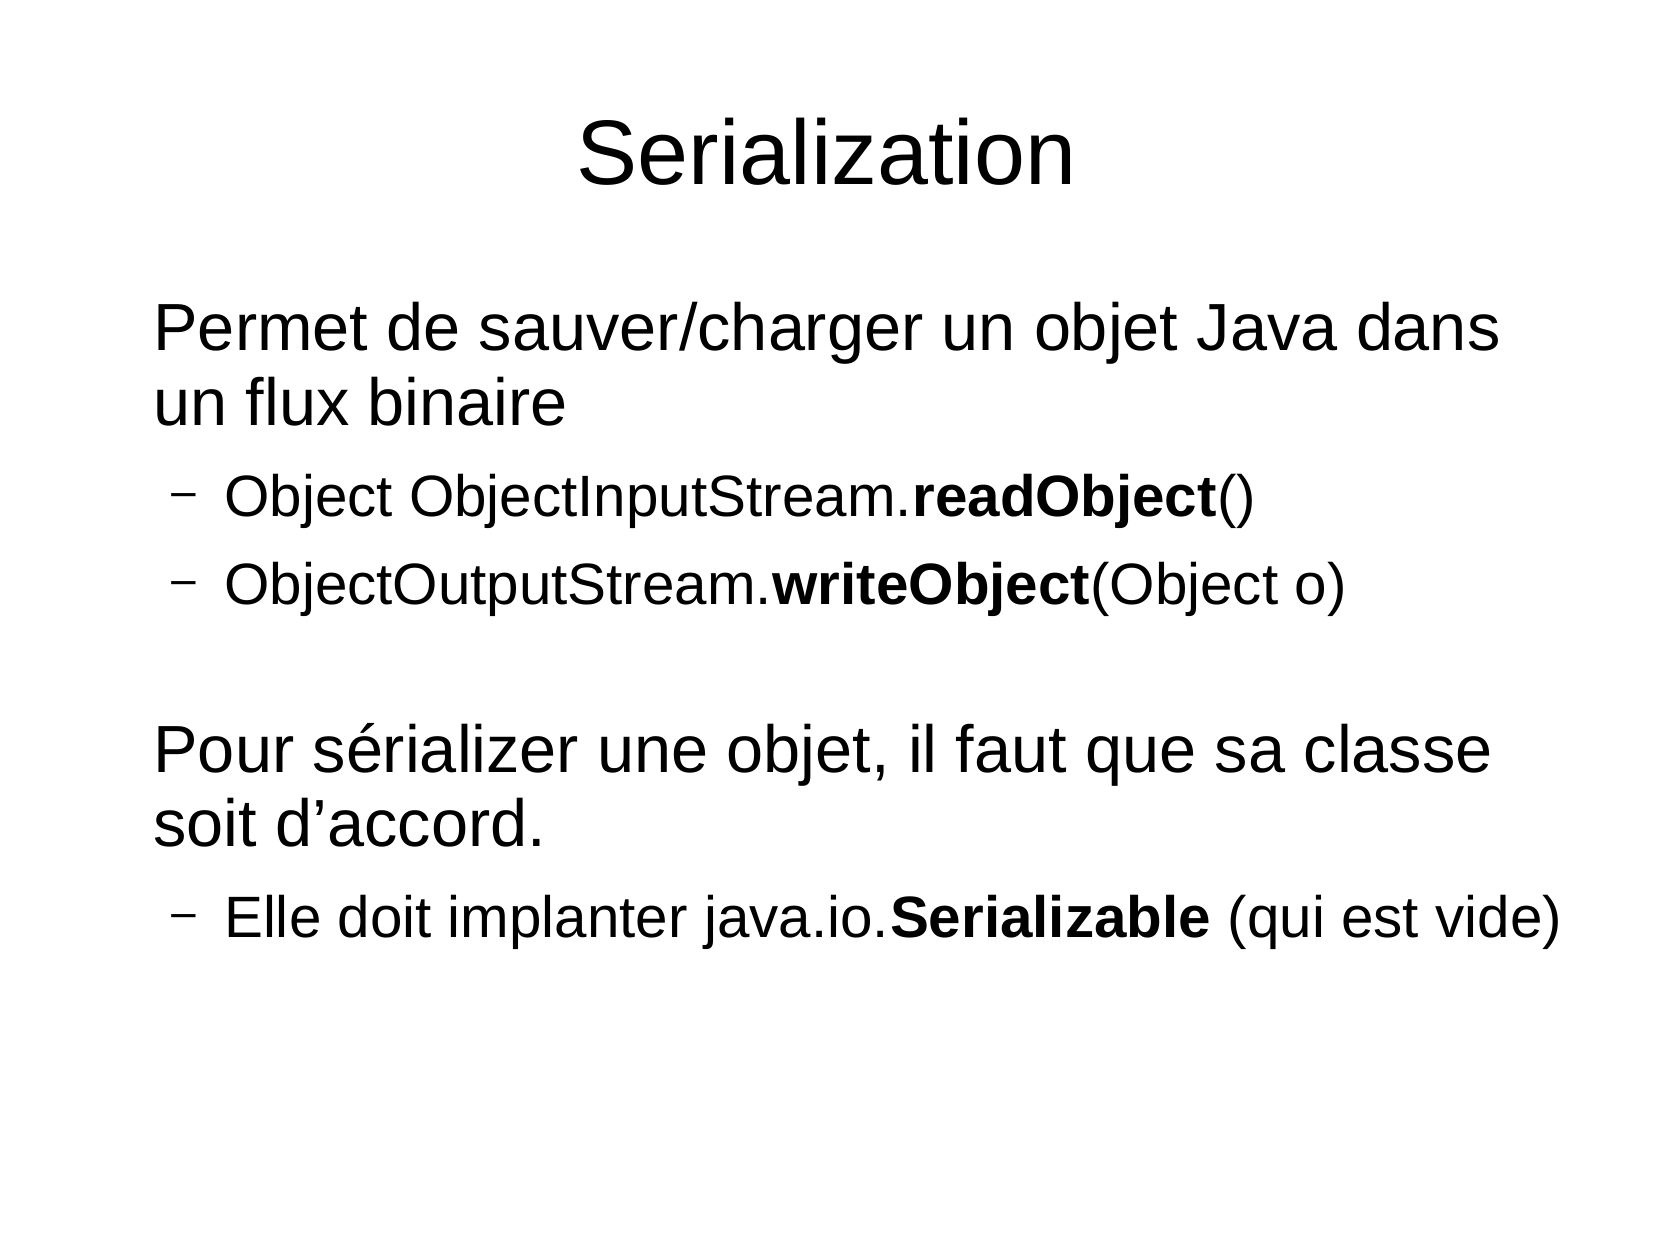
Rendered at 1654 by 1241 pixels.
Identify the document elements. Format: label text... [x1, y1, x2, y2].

title Serialization [82, 49, 1571, 257]
list Permet de sauver/charger un objet Java dans un flux binaire Object ObjectInputStream.readObject() ObjectOutputStream.writeObject(Object o) Pour sérializer une objet, il faut que sa classe soit d’accord. Elle doit implanter java.io.Serializable (qui est vide) [82, 290, 1571, 1111]
